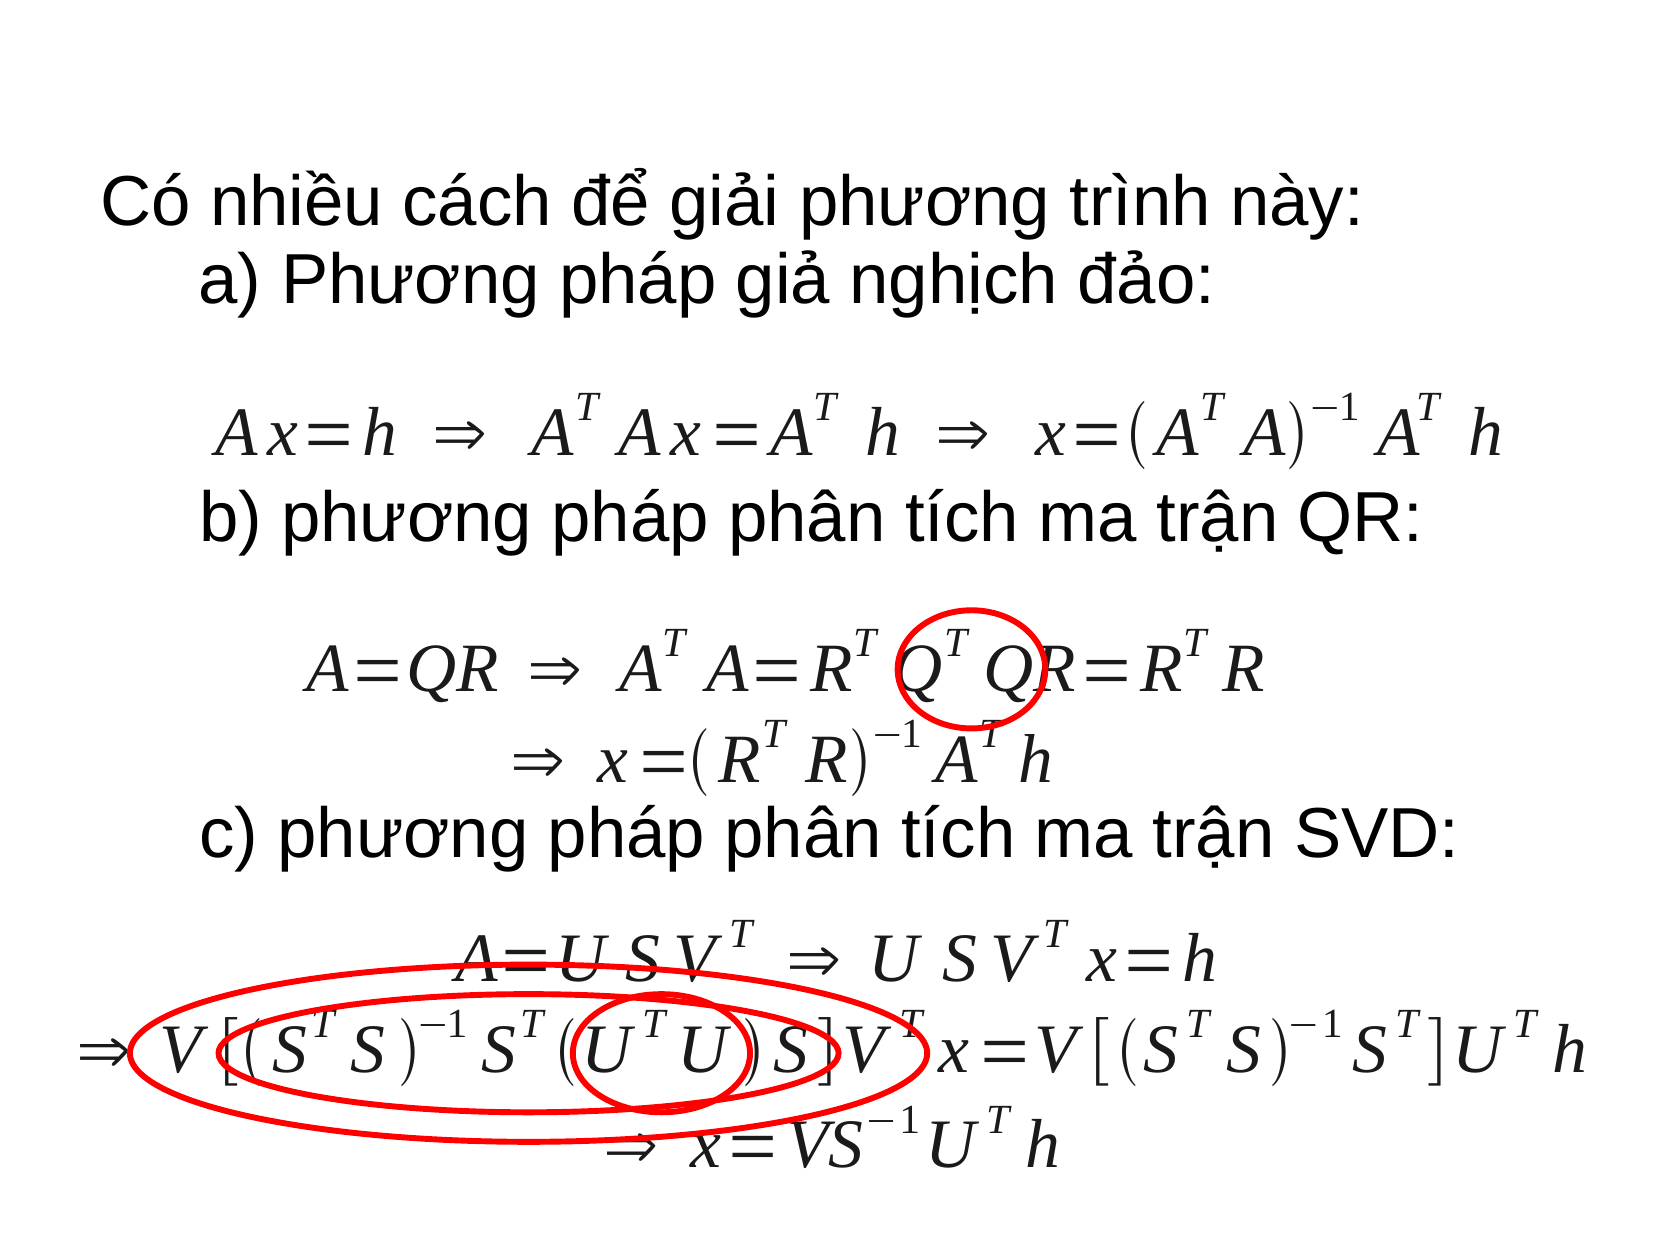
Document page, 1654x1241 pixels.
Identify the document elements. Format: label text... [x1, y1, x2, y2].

chart [280, 622, 1282, 801]
text_box Có nhiều cách để giải phương trình này: a) Phương pháp giả nghịch đảo: b) phương pháp phân tích ma trận QR: c) phương pháp phân tích ma trận SVD: [100, 19, 1607, 1172]
text_box [129, 964, 928, 1142]
text_box [897, 610, 1046, 729]
chart [59, 912, 1603, 1182]
